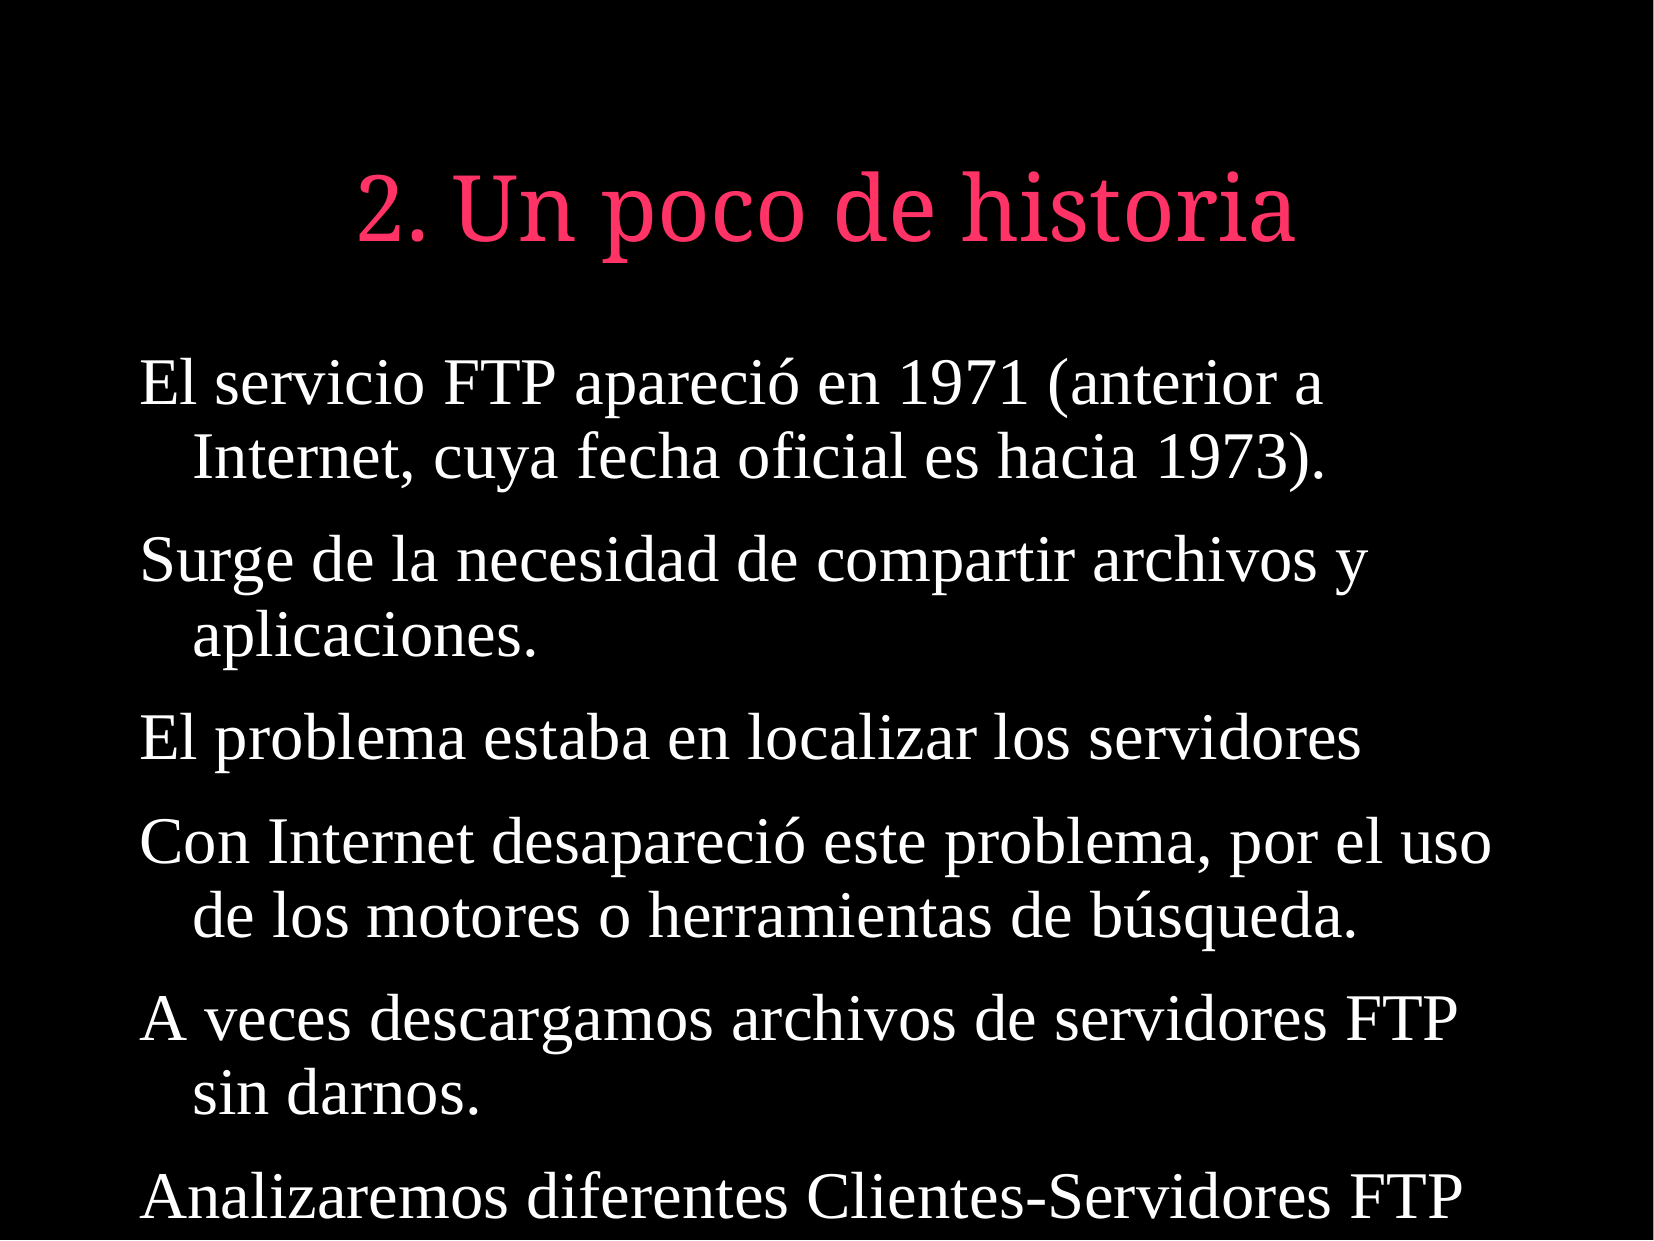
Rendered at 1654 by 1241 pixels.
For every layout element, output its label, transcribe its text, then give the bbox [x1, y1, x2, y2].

title 2. Un poco de historia [121, 102, 1534, 311]
list El servicio FTP apareció en 1971 (anterior a Internet, cuya fecha oficial es hacia 1973). Surge de la necesidad de compartir archivos y aplicaciones. El problema estaba en localizar los servidores Con Internet desapareció este problema, por el uso de los motores o herramientas de búsqueda. A veces descargamos archivos de servidores FTP sin darnos. Analizaremos diferentes Clientes-Servidores FTP [121, 344, 1534, 1234]
